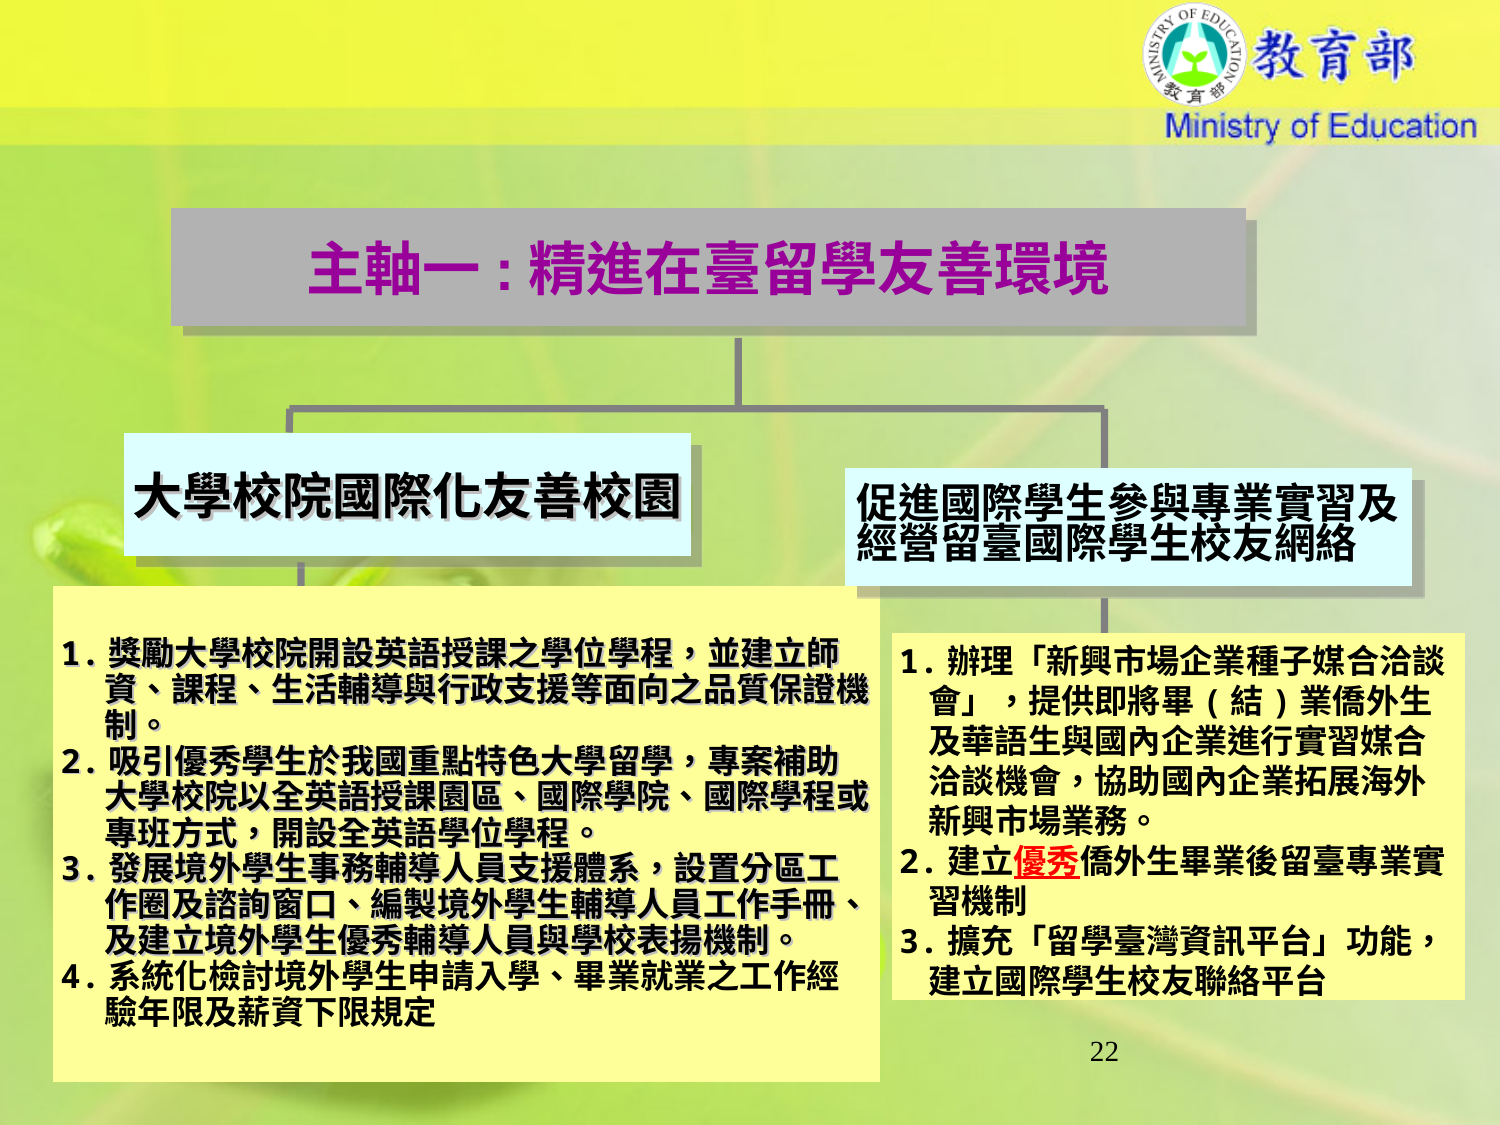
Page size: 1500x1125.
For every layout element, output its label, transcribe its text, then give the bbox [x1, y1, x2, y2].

text_box [1074, 1025, 1388, 1101]
text_box 1.辦理「新興市場企業種子媒合洽談會」，提供即將畢(結)業僑外生及華語生與國內企業進行實習媒合洽談機會，協助國內企業拓展海外新興市場業務。 2.建立優秀僑外生畢業後留臺專業實習機制 3.擴充「留學臺灣資訊平台」功能，建立國際學生校友聯絡平台 [892, 633, 1465, 1000]
text_box 大學校院國際化友善校園 [124, 433, 691, 556]
text_box 主軸一:精進在臺留學友善環境 [171, 208, 1246, 326]
text_box 促進國際學生參與專業實習及經營留臺國際學生校友網絡 [845, 468, 1412, 586]
text_box 1.獎勵大學校院開設英語授課之學位學程，並建立師資、課程、生活輔導與行政支援等面向之品質保證機制。 2.吸引優秀學生於我國重點特色大學留學，專案補助大學校院以全英語授課園區、國際學院、國際學程或專班方式，開設全英語學位學程。 3.發展境外學生事務輔導人員支援體系，設置分區工作圈及諮詢窗口、編製境外學生輔導人員工作手冊、及建立境外學生優秀輔導人員與學校表揚機制。 4.系統化檢討境外學生申請入學、畢業就業之工作經驗年限及薪資下限規定 [53, 586, 880, 1082]
